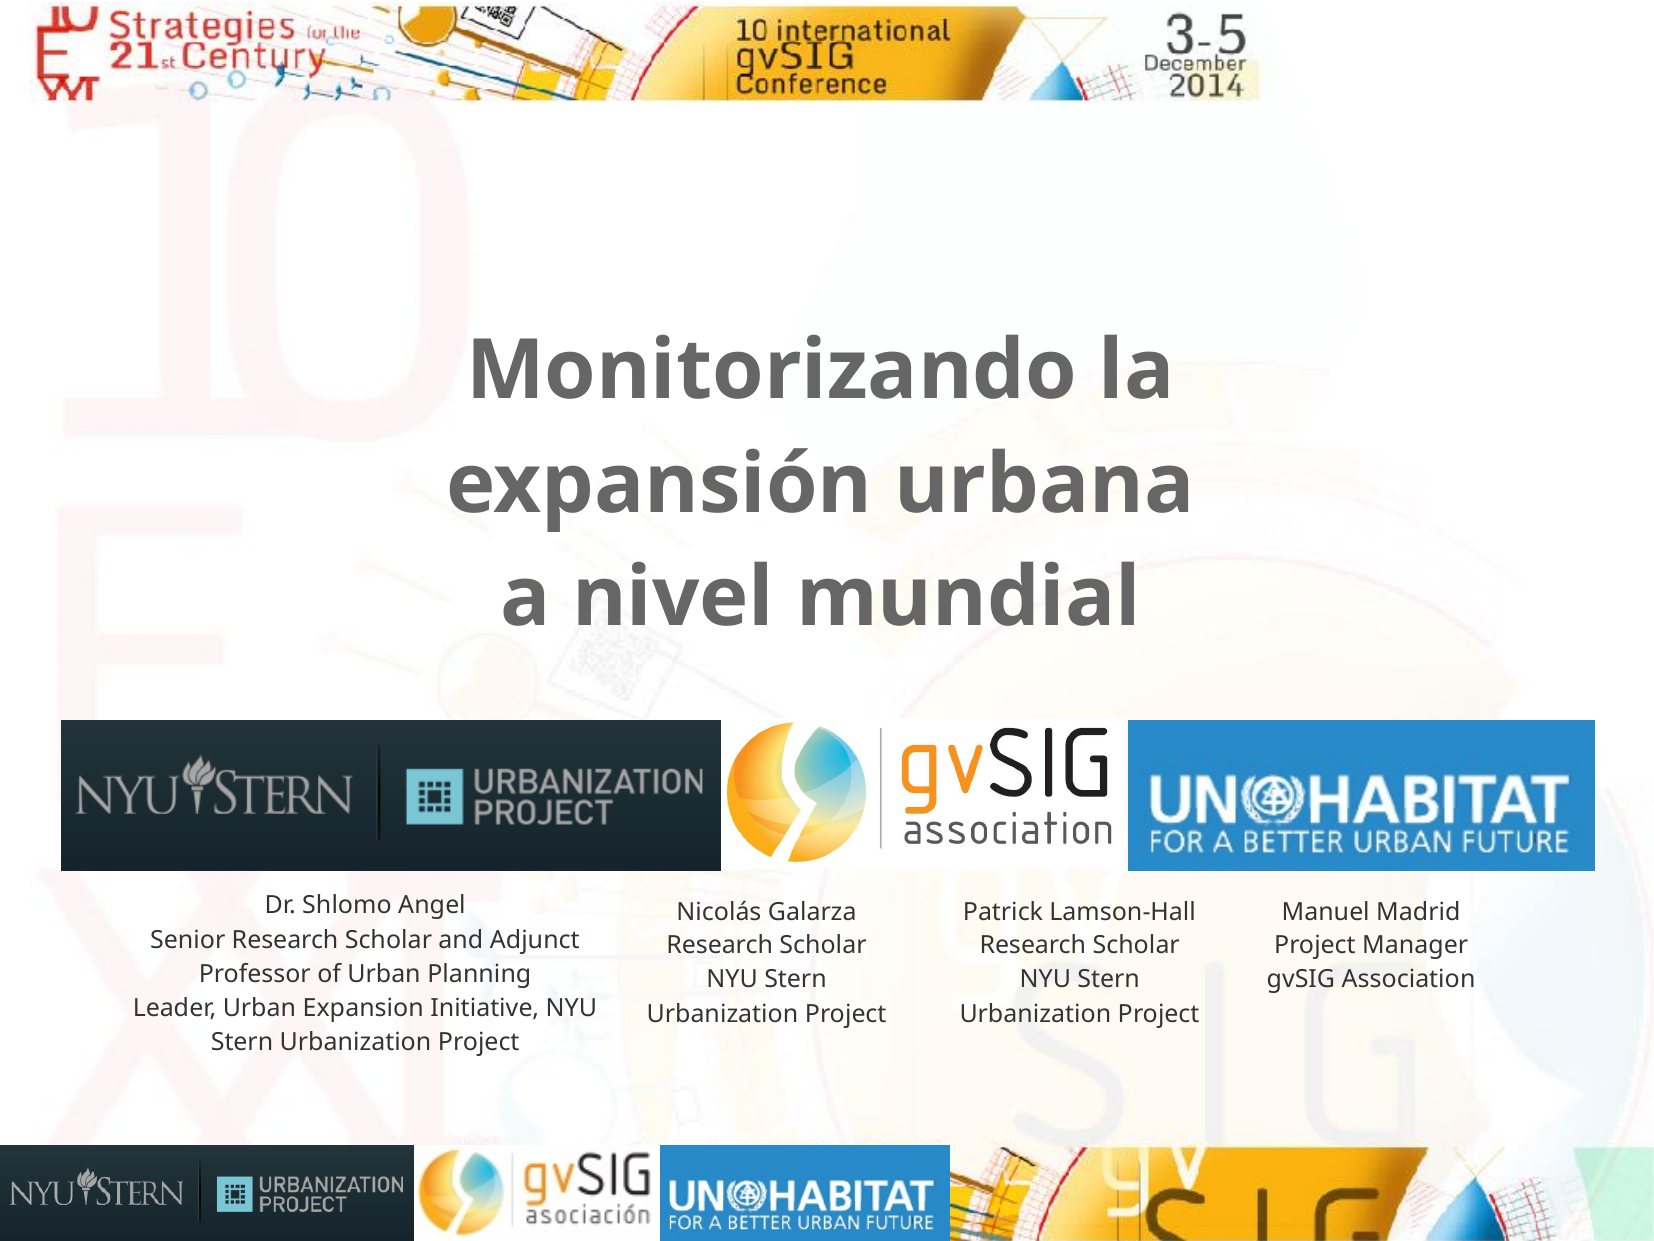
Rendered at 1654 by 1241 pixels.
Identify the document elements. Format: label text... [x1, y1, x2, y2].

text_box Dr. Shlomo Angel Senior Research Scholar and Adjunct Professor of Urban Planning Leader, Urban Expansion Initiative, NYU Stern Urbanization Project [118, 879, 621, 1042]
picture [0, 2, 1654, 1241]
text_box Nicolás Galarza Research Scholar NYU Stern Urbanization Project [631, 885, 934, 1018]
text_box Patrick Lamson-Hall Research Scholar NYU Stern Urbanization Project [944, 885, 1247, 1018]
text_box Manuel Madrid Project Manager gvSIG Association [1251, 885, 1512, 1010]
title Monitorizando la expansión urbana a nivel mundial [106, 334, 1536, 626]
text_box OSGIS 2011 22ndJune [1387, 744, 1631, 938]
